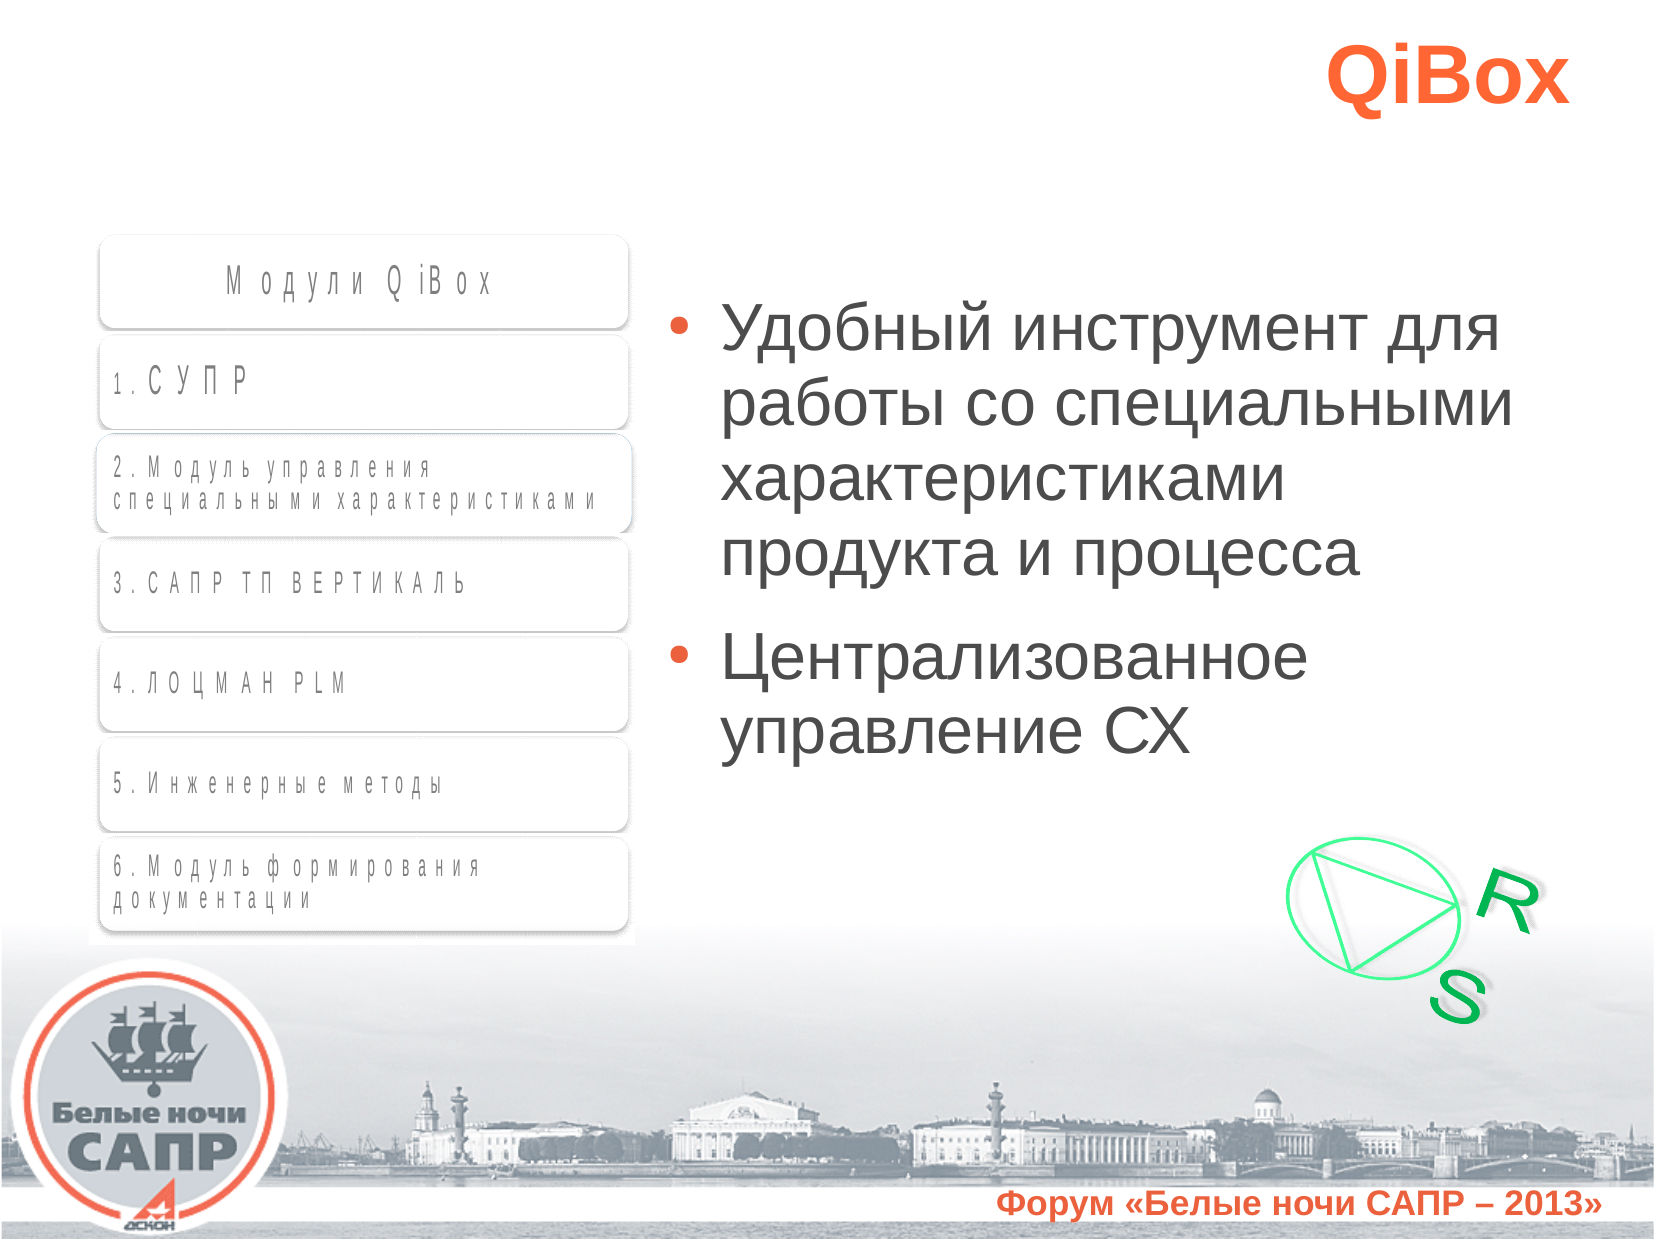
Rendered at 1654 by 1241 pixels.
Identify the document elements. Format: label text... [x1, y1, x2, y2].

title QiBox [82, 25, 1571, 125]
picture [1, 0, 1654, 1239]
list Удобный инструмент для работы со специальными характеристиками продукта и процесса Централизованное управление СХ [649, 290, 1571, 1109]
